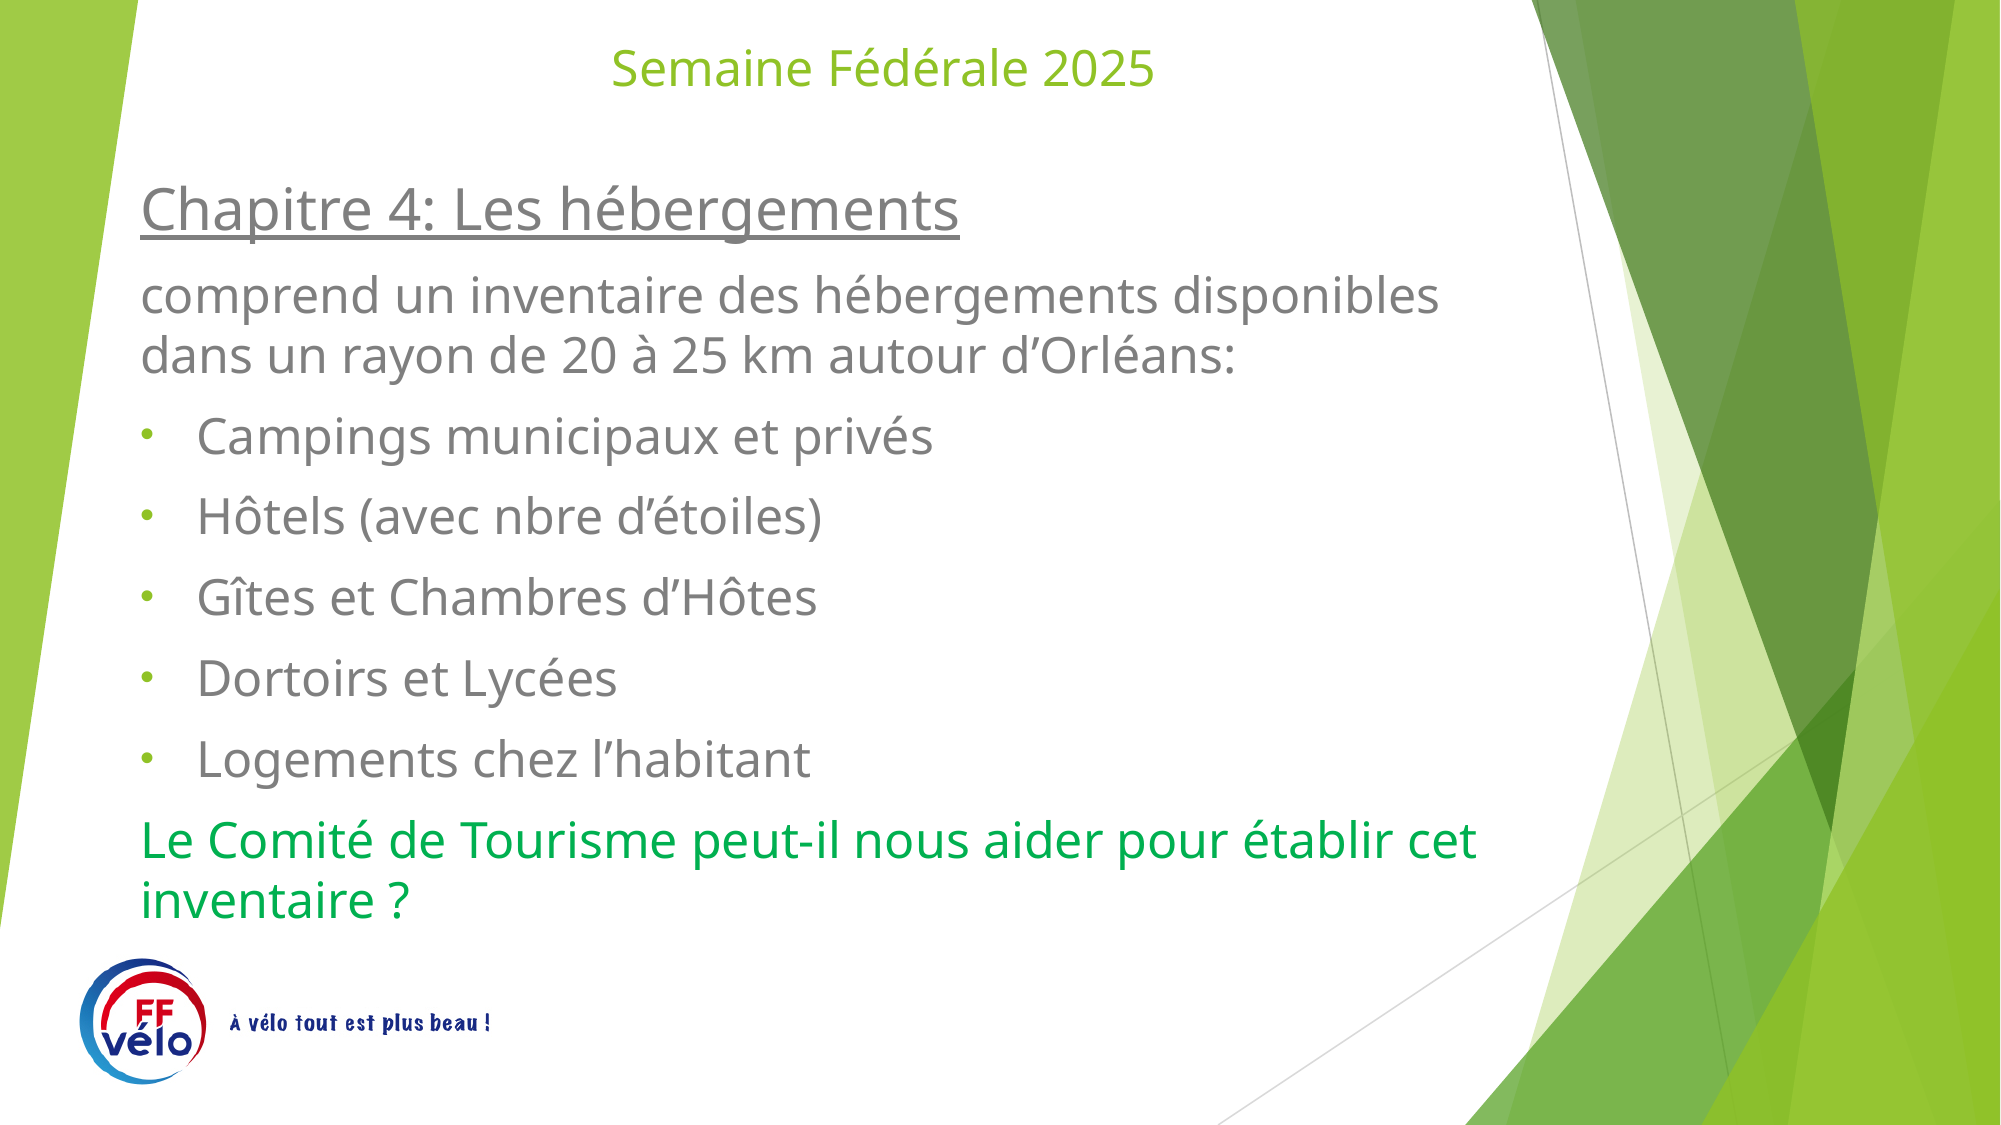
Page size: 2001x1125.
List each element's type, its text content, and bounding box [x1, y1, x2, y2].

title Semaine Fédérale 2025 [247, 15, 1522, 105]
picture [78, 954, 504, 1088]
subtitle Chapitre 4: Les hébergements comprend un inventaire des hébergements disponibles dans un rayon de 20 à 25 km autour d’Orléans: Campings municipaux et privés Hôtels (avec nbre d’étoiles) Gîtes et Chambres d’Hôtes Dortoirs et Lycées Logements chez l’habitant Le Comité de Tourisme peut-il nous aider pour établir cet inventaire ? [125, 164, 1522, 961]
